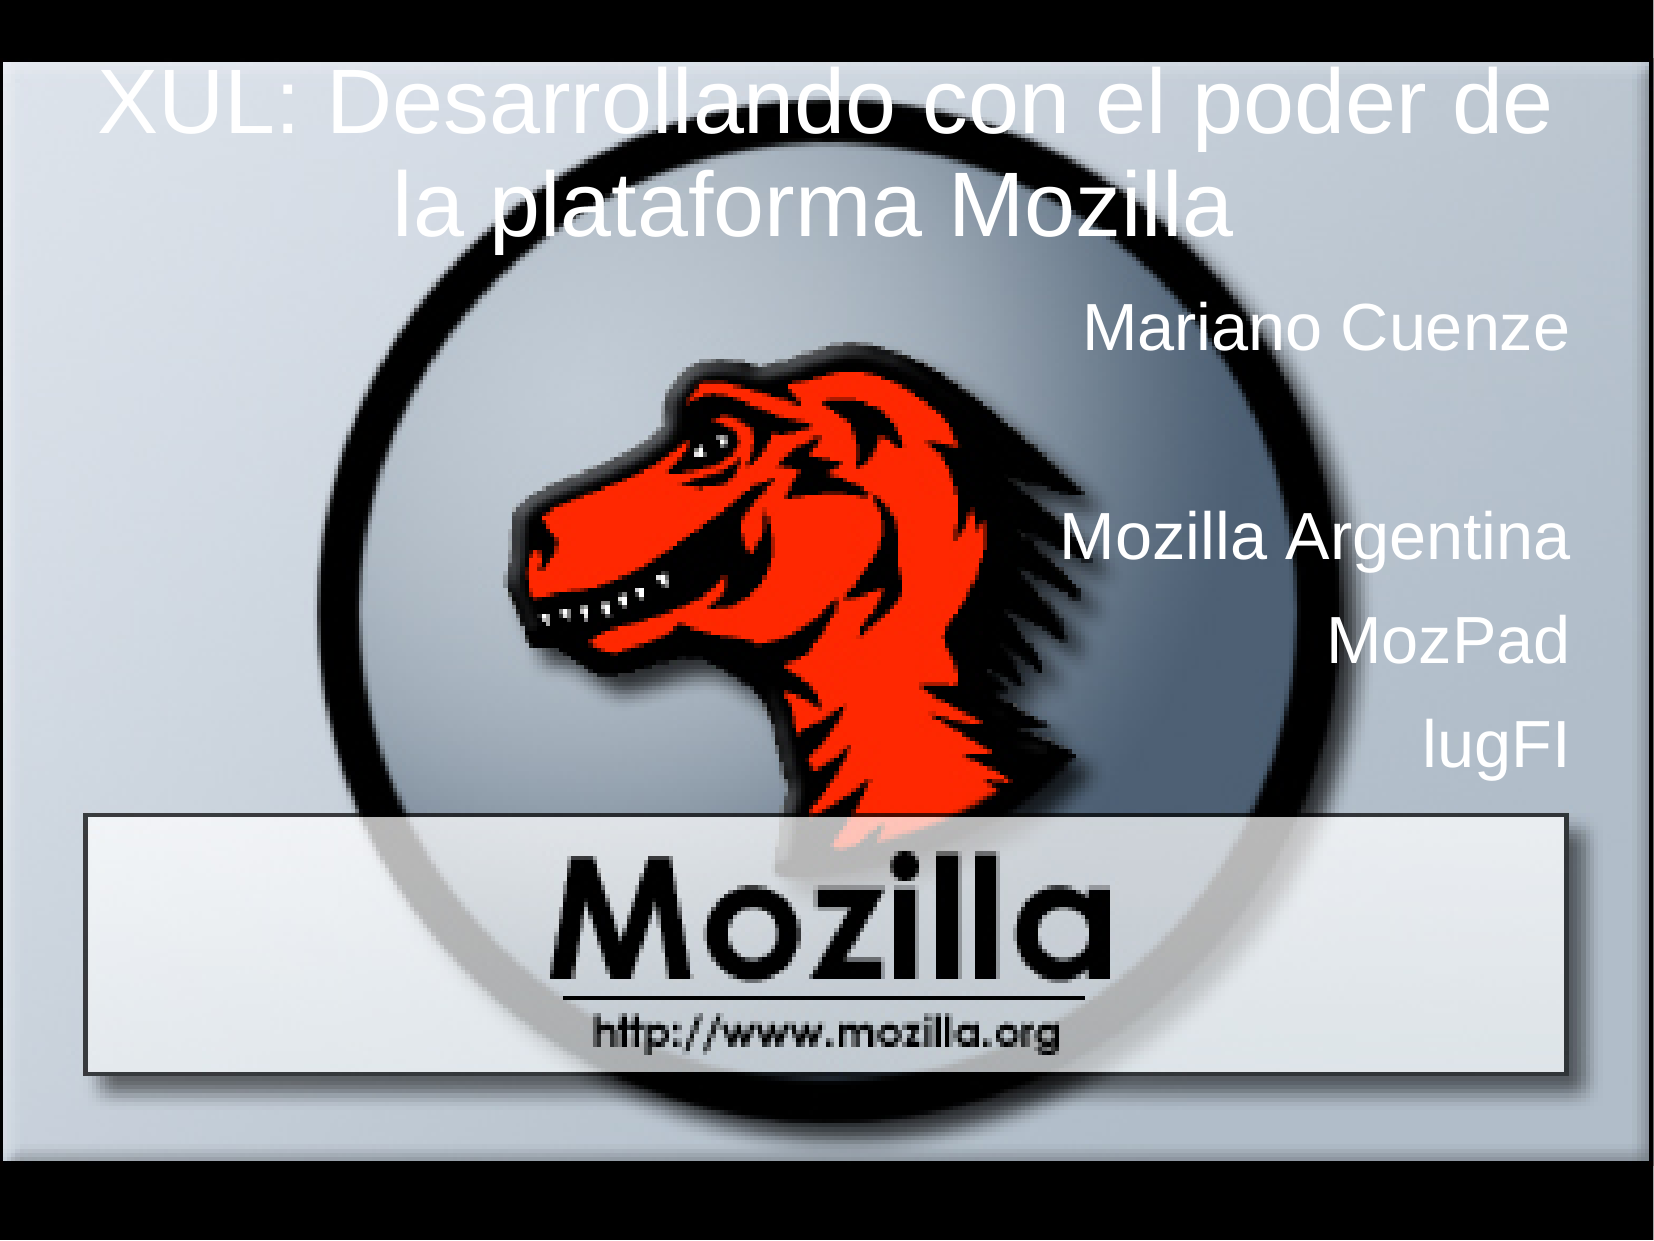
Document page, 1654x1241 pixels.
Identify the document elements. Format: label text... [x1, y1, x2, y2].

list Mariano Cuenze Mozilla Argentina MozPad lugFI [82, 290, 1571, 1109]
picture [0, 58, 1654, 1166]
title XUL: Desarrollando con el poder de la plataforma Mozilla [82, 50, 1571, 256]
